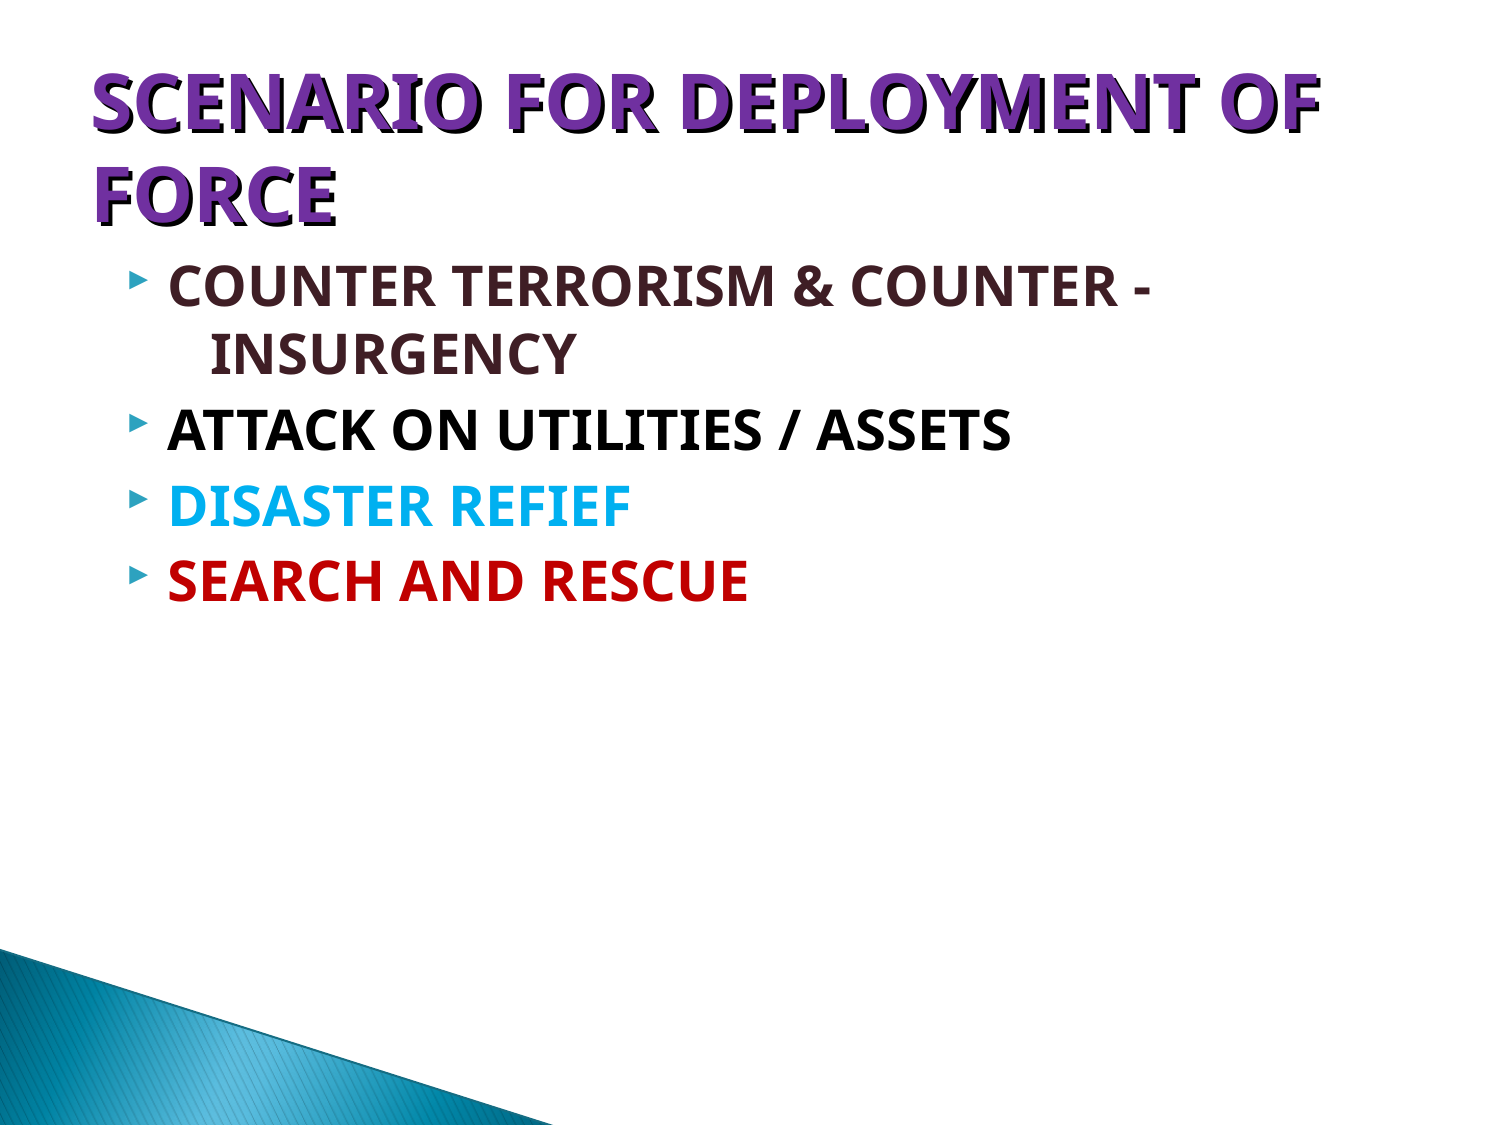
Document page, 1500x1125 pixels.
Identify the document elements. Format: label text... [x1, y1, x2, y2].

list COUNTER TERRORISM & COUNTER -INSURGENCY ATTACK ON UTILITIES / ASSETS DISASTER REFIEF SEARCH AND RESCUE [75, 243, 1426, 986]
title SCENARIO FOR DEPLOYMENT OF FORCE [75, 45, 1426, 233]
